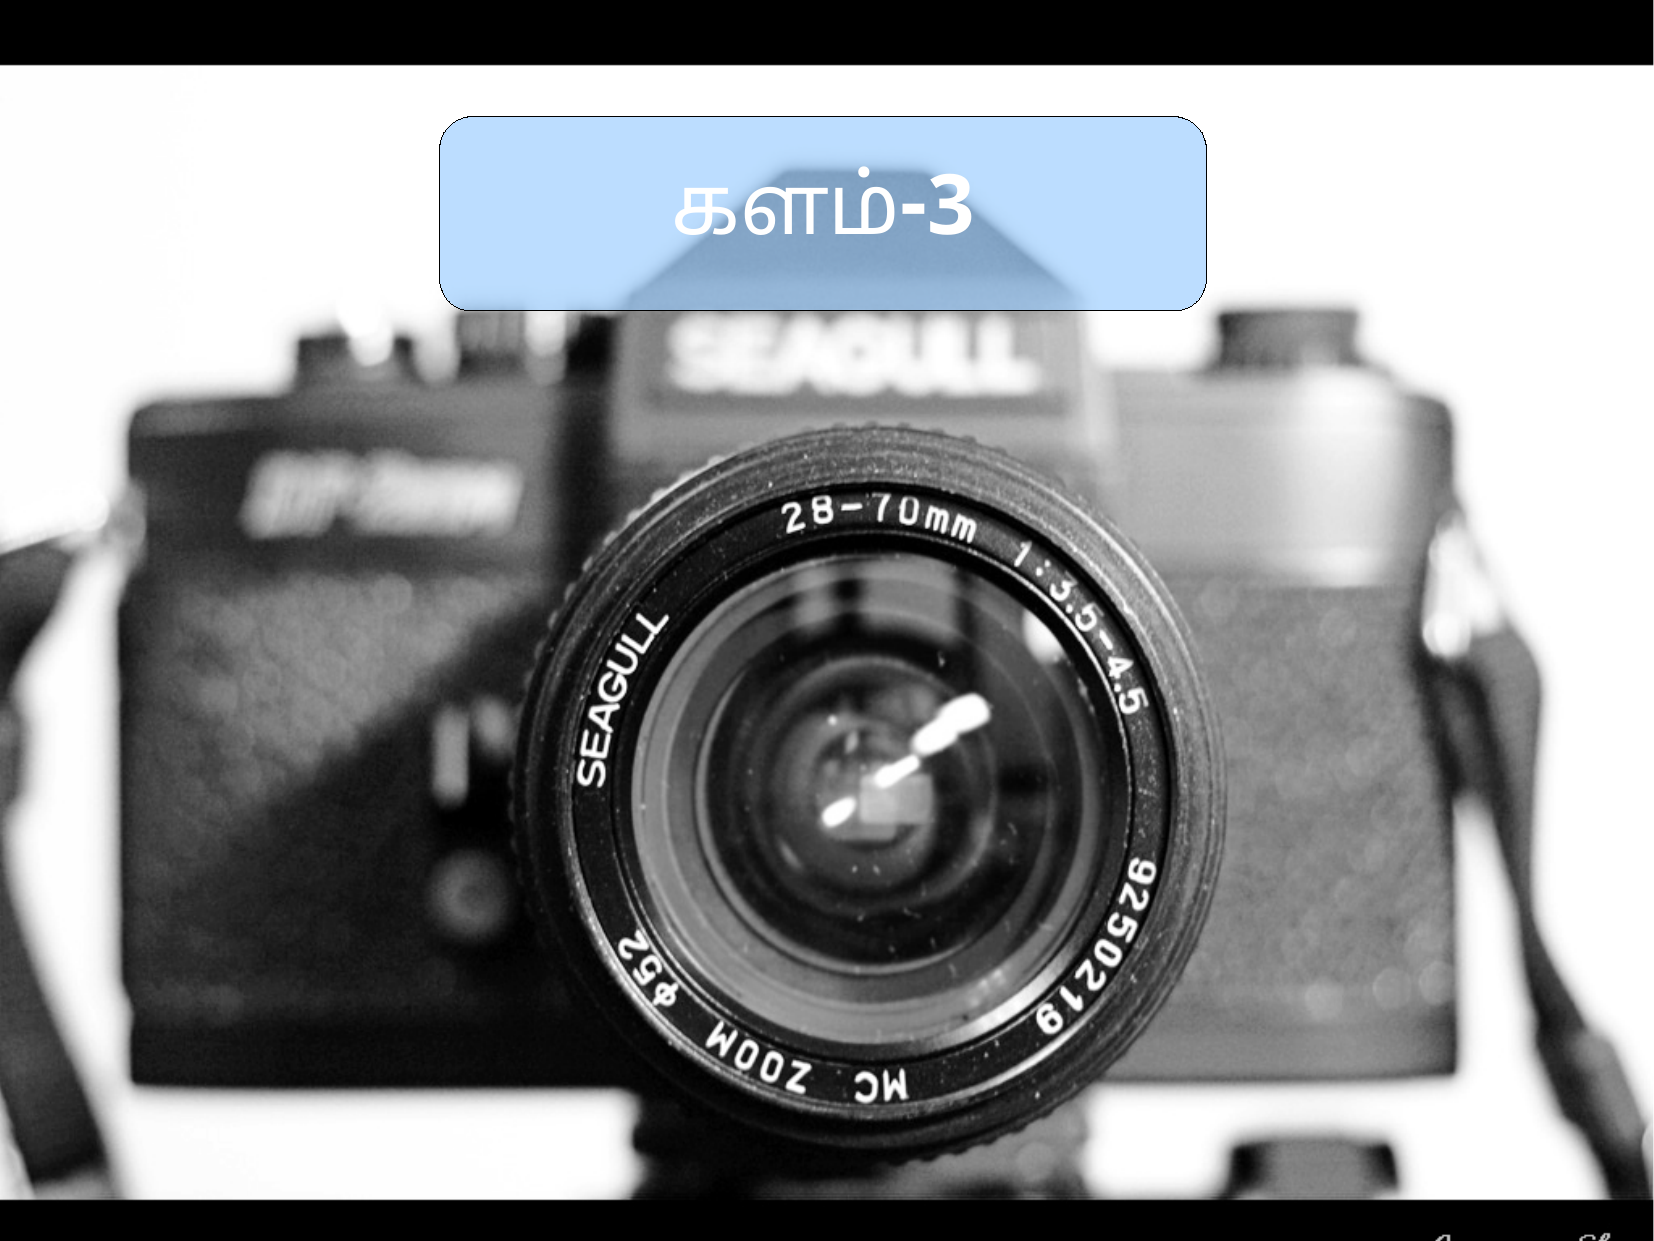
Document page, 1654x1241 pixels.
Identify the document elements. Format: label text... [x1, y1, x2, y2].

text_box களம்-3 [439, 116, 1207, 311]
picture [0, 0, 1654, 1241]
